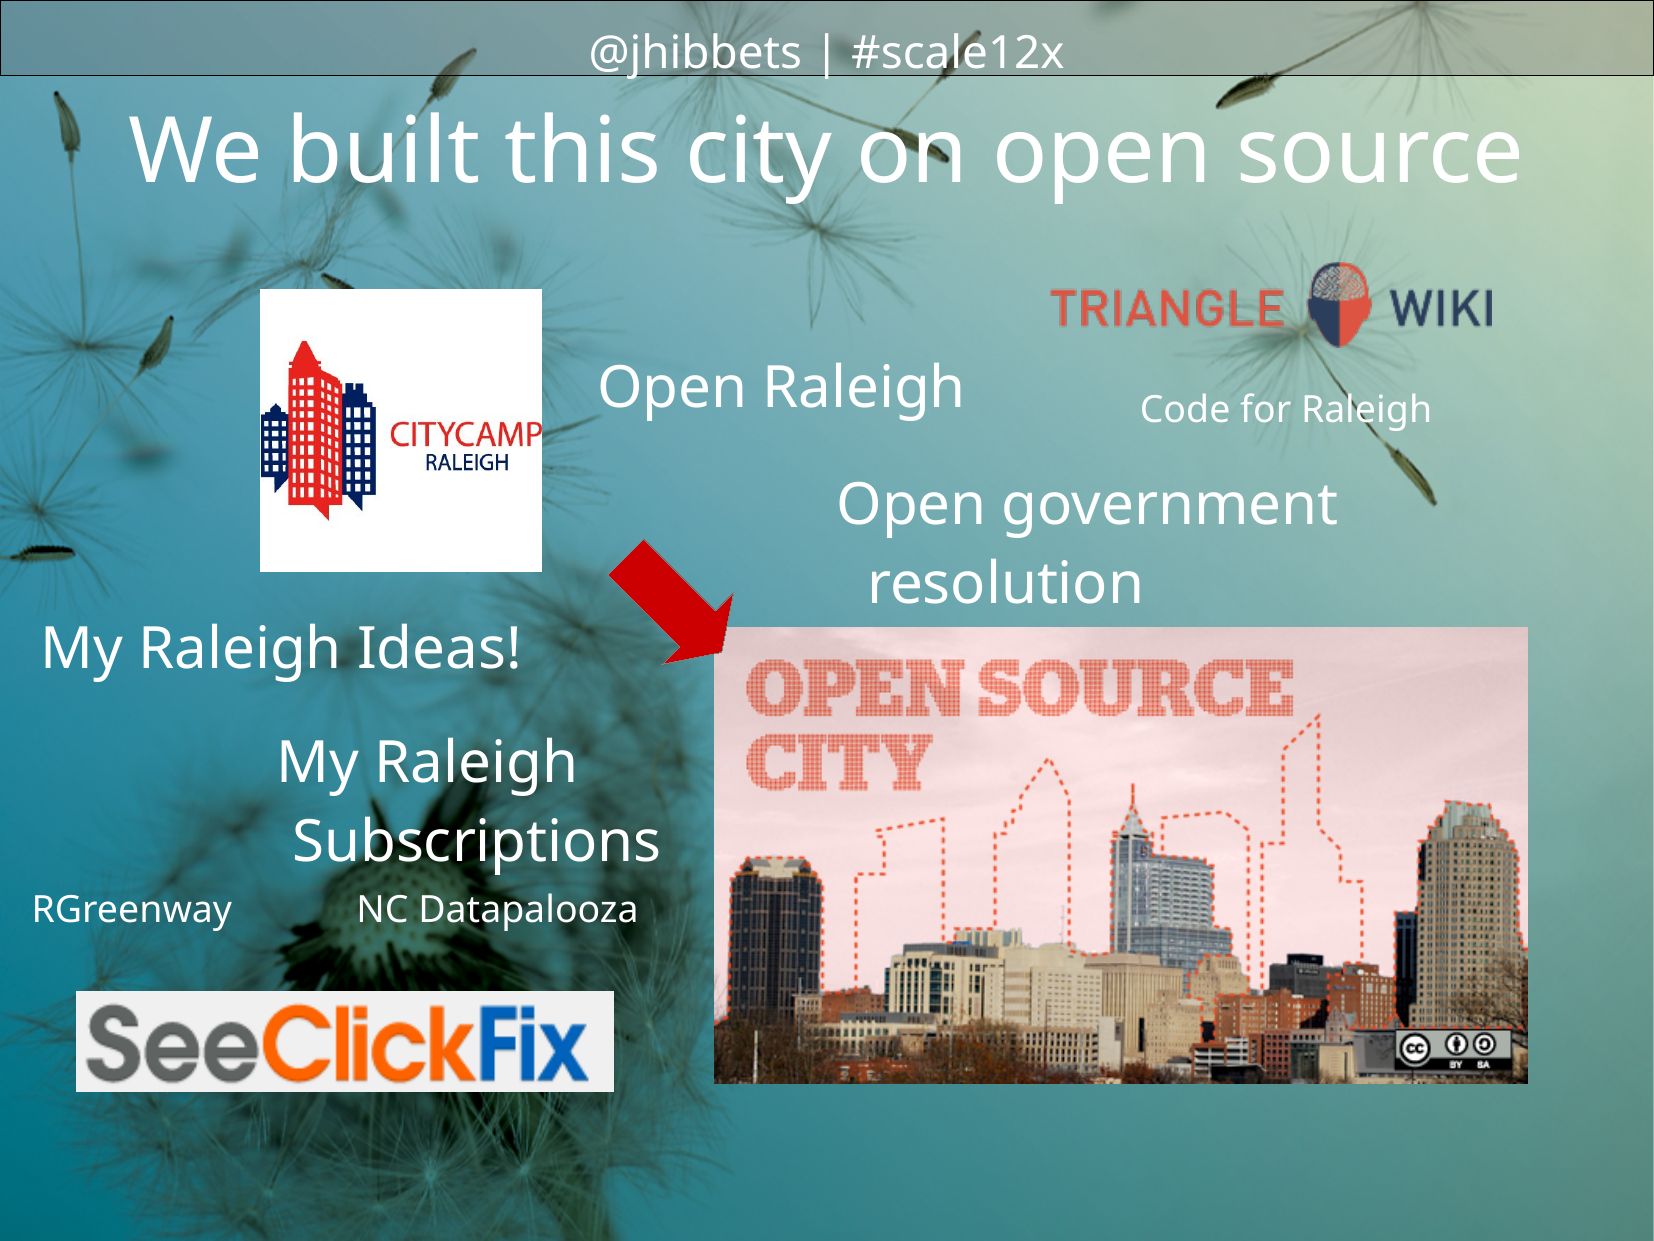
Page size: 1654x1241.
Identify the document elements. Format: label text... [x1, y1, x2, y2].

text_box Open government resolution [821, 455, 1356, 601]
text_box RGreenway [16, 875, 251, 932]
title We built this city on open source [82, 43, 1571, 251]
text_box My Raleigh Subscriptions [262, 712, 689, 858]
text_box Code for Raleigh [1125, 375, 1453, 432]
text_box My Raleigh Ideas! [26, 599, 538, 680]
text_box NC Datapalooza [341, 875, 655, 932]
text_box [608, 538, 734, 665]
text_box Open Raleigh [582, 337, 984, 418]
picture [0, 76, 1654, 1241]
